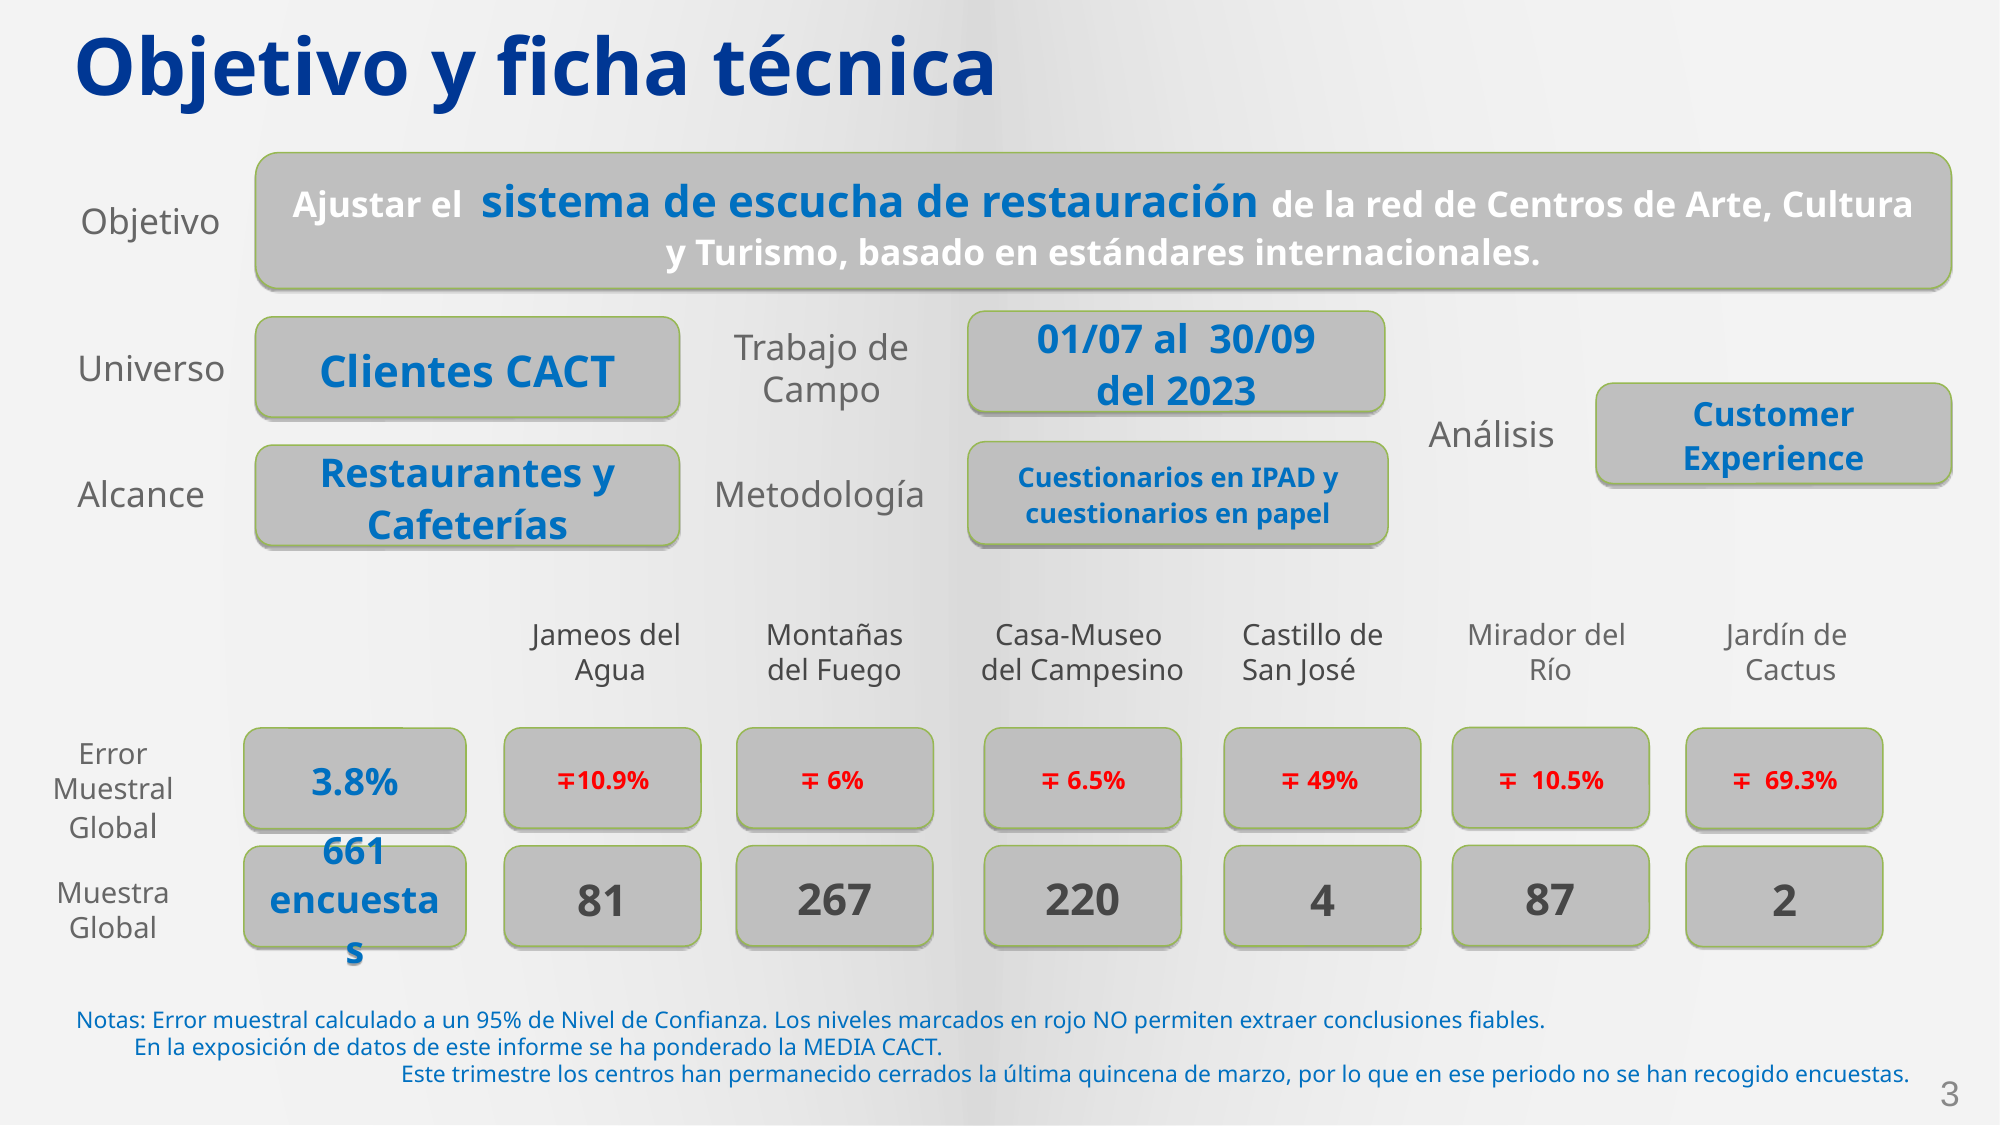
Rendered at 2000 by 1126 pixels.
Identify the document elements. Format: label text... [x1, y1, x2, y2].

text_box ∓ 49% [1224, 727, 1421, 829]
slide_number 3 [1609, 1062, 1960, 1122]
text_box 4 [1224, 845, 1421, 947]
text_box Alcance [36, 462, 255, 524]
text_box Análisis [1387, 402, 1596, 464]
text_box Customer Experience [1596, 383, 1952, 484]
text_box Ajustar el sistema de escucha de restauración de la red de Centros de Arte, Cultura y Turismo, basado en estándares internacionales. [255, 152, 1952, 289]
text_box Montañas del Fuego [736, 597, 933, 704]
text_box Casa-Museo del Campesino [952, 598, 1213, 704]
text_box Universo [47, 336, 255, 398]
text_box ∓ 6.5% [984, 727, 1182, 829]
text_box 87 [1452, 845, 1650, 946]
text_box 2 [1686, 846, 1883, 947]
text_box Jardín de Cactus [1660, 597, 1921, 704]
text_box Jameos del Agua [484, 597, 736, 704]
text_box Muestra Global [0, 865, 229, 954]
text_box ∓ 69.3% [1686, 728, 1883, 829]
text_box ∓10.9% [504, 727, 702, 829]
text_box 3.8% [243, 727, 467, 829]
text_box 267 [736, 845, 933, 946]
text_box 661 encuestas [243, 846, 467, 947]
text_box 01/07 al 30/09 del 2023 [967, 311, 1385, 412]
text_box Metodología [682, 462, 967, 524]
text_box Castillo de San José [1224, 598, 1421, 704]
text_box ∓ 6% [736, 727, 934, 829]
title Objetivo y ficha técnica [55, 2, 1934, 126]
text_box Notas: Error muestral calculado a un 95% de Nivel de Confianza. Los niveles marcados en rojo NO permiten extraer conclusiones fiables. En la exposición de datos de este informe se ha ponderado la MEDIA CACT. Este trimestre los centros han permanecido cerrados la última quincena de marzo, por lo que en ese periodo no se han recogido encuestas. [55, 996, 1953, 1126]
text_box Mirador del Río [1420, 597, 1660, 704]
text_box Clientes CACT [255, 316, 679, 418]
text_box 81 [504, 845, 702, 947]
text_box Error Muestral Global [0, 725, 227, 855]
text_box 220 [984, 845, 1182, 946]
text_box Trabajo de Campo [679, 315, 964, 419]
text_box Cuestionarios en IPAD y cuestionarios en papel [967, 441, 1389, 545]
text_box Objetivo [46, 190, 255, 251]
text_box Restaurantes y Cafeterías [255, 445, 680, 546]
text_box ∓ 10.5% [1452, 727, 1650, 828]
